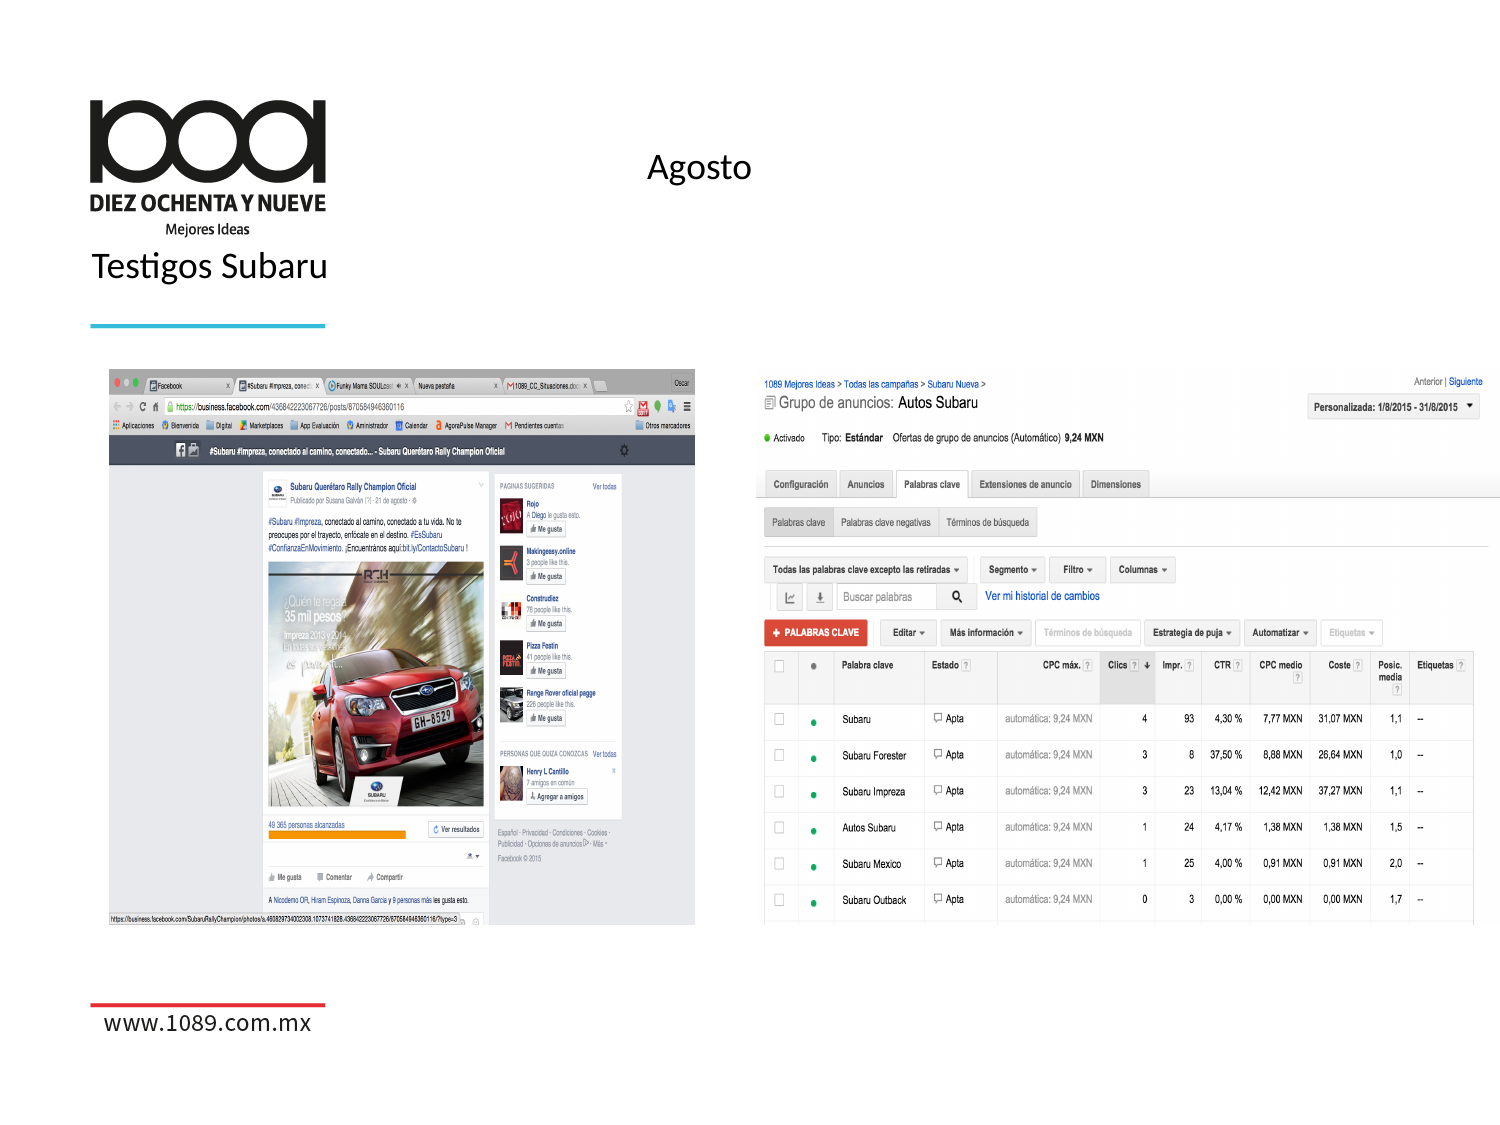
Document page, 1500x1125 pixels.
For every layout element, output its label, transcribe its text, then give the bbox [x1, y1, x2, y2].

text_box Agosto [632, 143, 1154, 197]
picture [0, 0, 1500, 1125]
text_box Testigos Subaru [76, 242, 355, 296]
